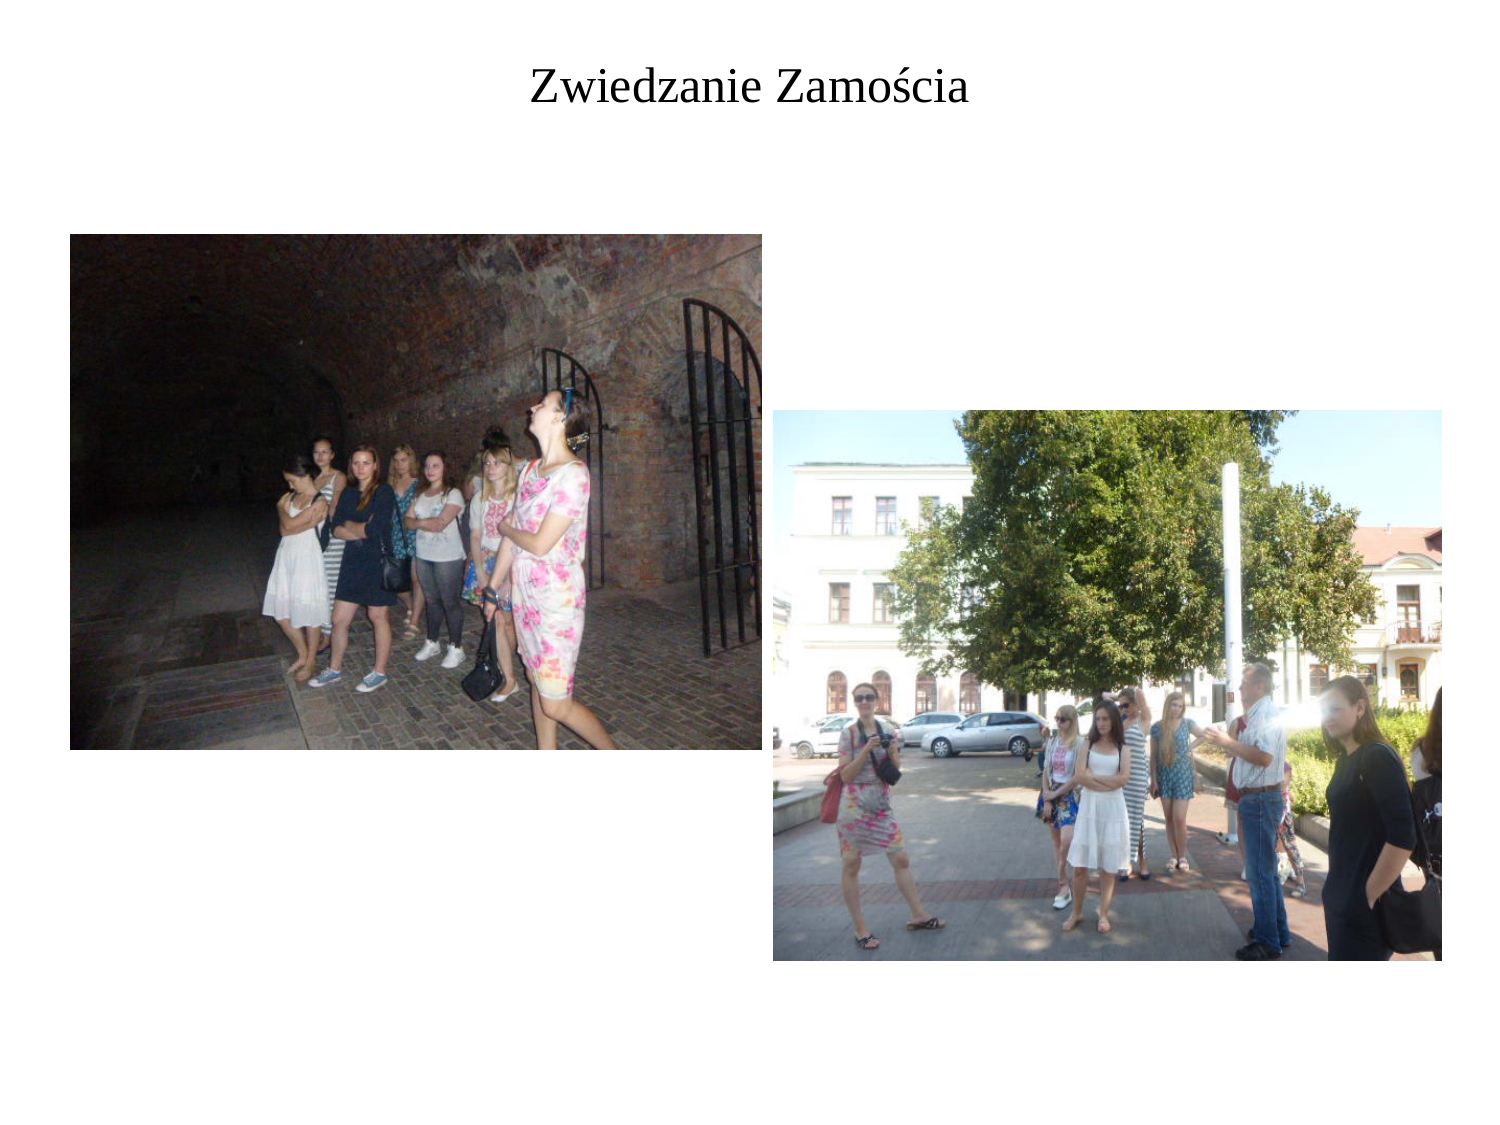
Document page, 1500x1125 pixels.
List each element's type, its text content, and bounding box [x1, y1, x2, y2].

picture [70, 234, 762, 750]
picture [773, 410, 1442, 961]
title Zwiedzanie Zamościa [75, 45, 1425, 233]
